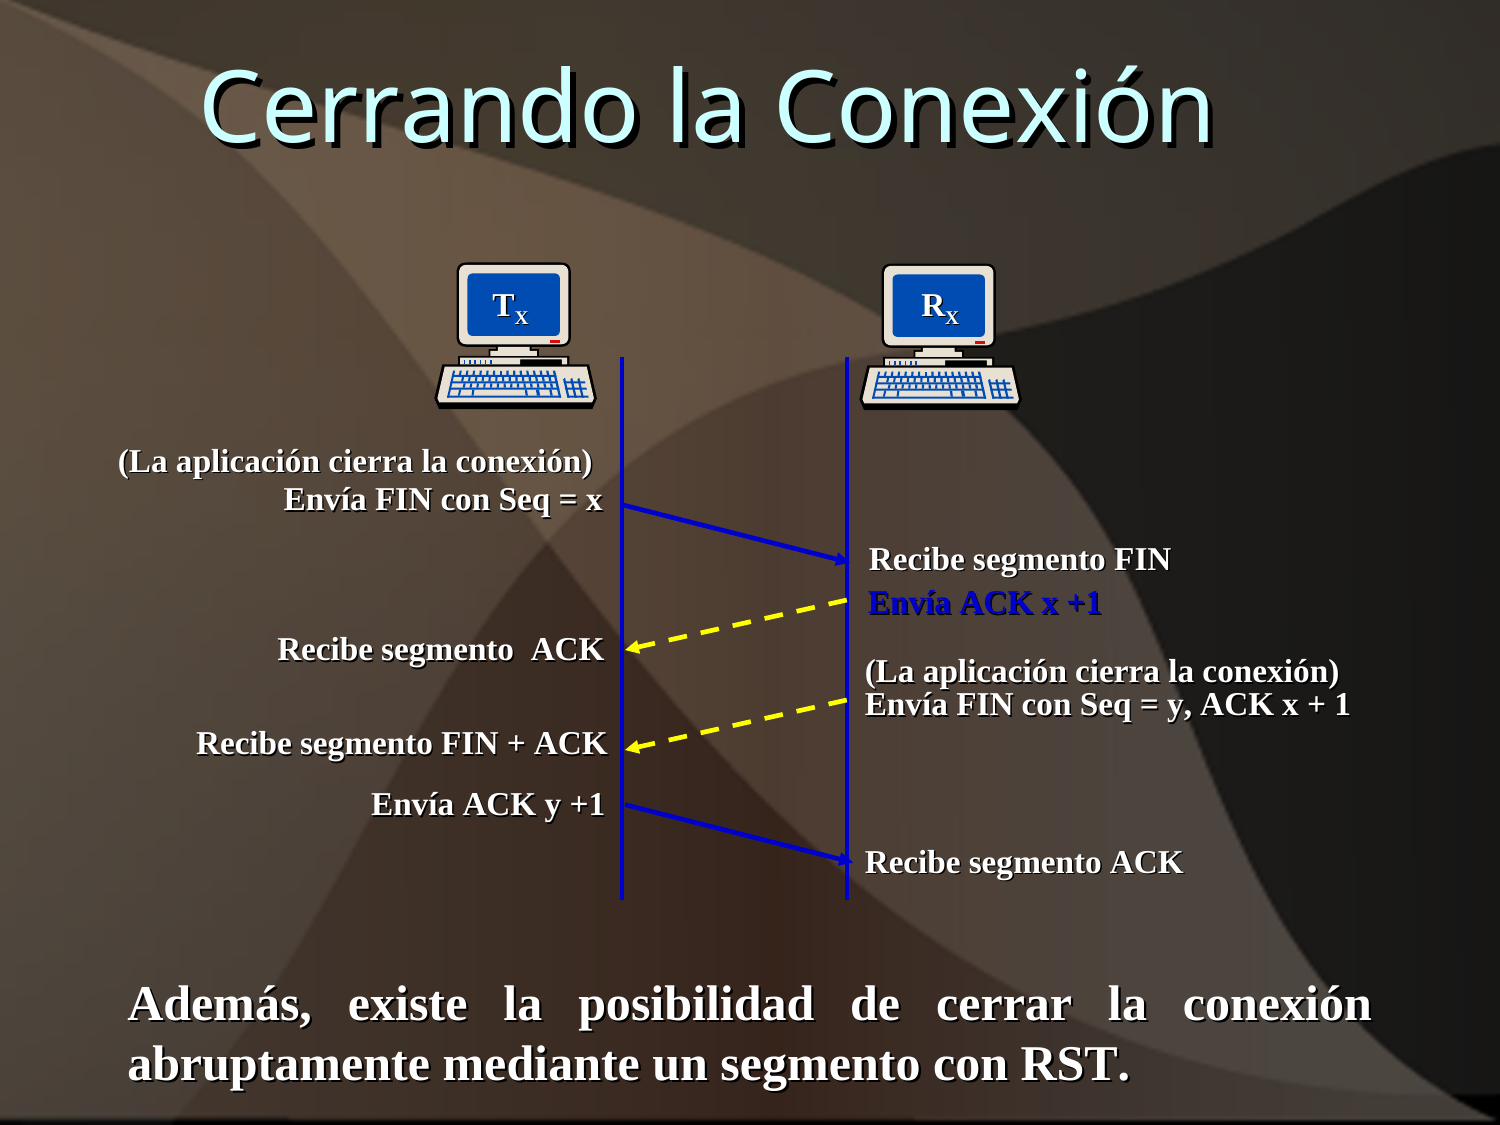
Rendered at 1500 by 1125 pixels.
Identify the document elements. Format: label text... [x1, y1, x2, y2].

text_box Envía FIN con Seq = y, ACK x + 1 [849, 674, 1401, 731]
text_box (La aplicación cierra la conexión) [849, 641, 1401, 674]
text_box Recibe segmento FIN [854, 529, 1204, 585]
text_box RX [906, 275, 1007, 336]
text_box Recibe segmento FIN + ACK [181, 713, 632, 770]
text_box Recibe segmento ACK [849, 832, 1226, 888]
text_box Recibe segmento ACK [262, 619, 638, 676]
text_box Envía FIN con Seq = x [268, 487, 644, 526]
text_box Además, existe la posibilidad de cerrar la conexión abruptamente mediante un segmento con RST. [112, 962, 1388, 1098]
picture [0, 0, 1500, 1125]
text_box TX [477, 275, 578, 336]
text_box Cerrando la Conexión [151, 35, 1264, 171]
text_box (La aplicación cierra la conexión) [103, 431, 654, 487]
text_box Envía ACK x +1 [853, 572, 1354, 629]
text_box Envía ACK y +1 [356, 774, 857, 831]
